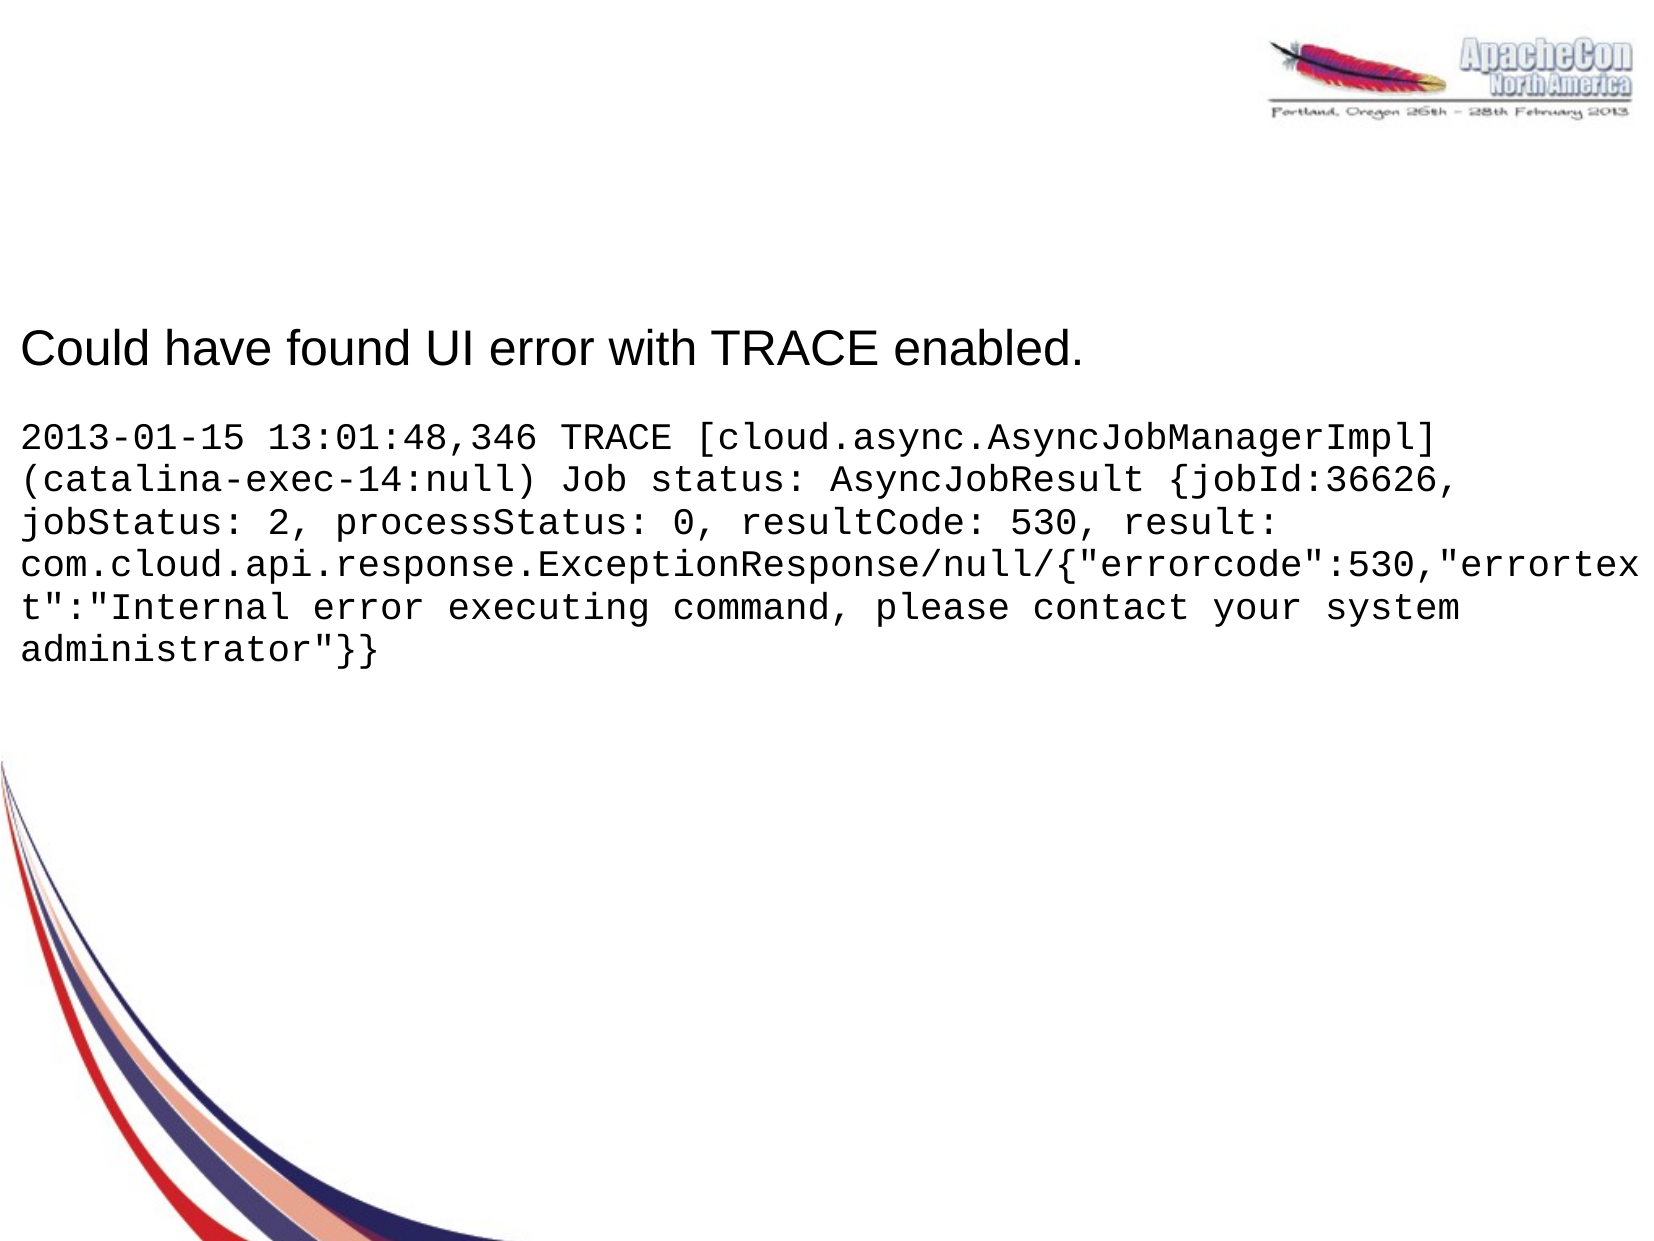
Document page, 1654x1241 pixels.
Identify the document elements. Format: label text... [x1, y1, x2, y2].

picture [0, 0, 1654, 1241]
text_box Could have found UI error with TRACE enabled. 2013-01-15 13:01:48,346 TRACE [cloud.async.AsyncJobManagerImpl] (catalina-exec-14:null) Job status: AsyncJobResult {jobId:36626, jobStatus: 2, processStatus: 0, resultCode: 530, result: com.cloud.api.response.ExceptionResponse/null/{"errorcode":530,"errortext":"Internal error executing command, please contact your system administrator"}} [5, 312, 1654, 665]
